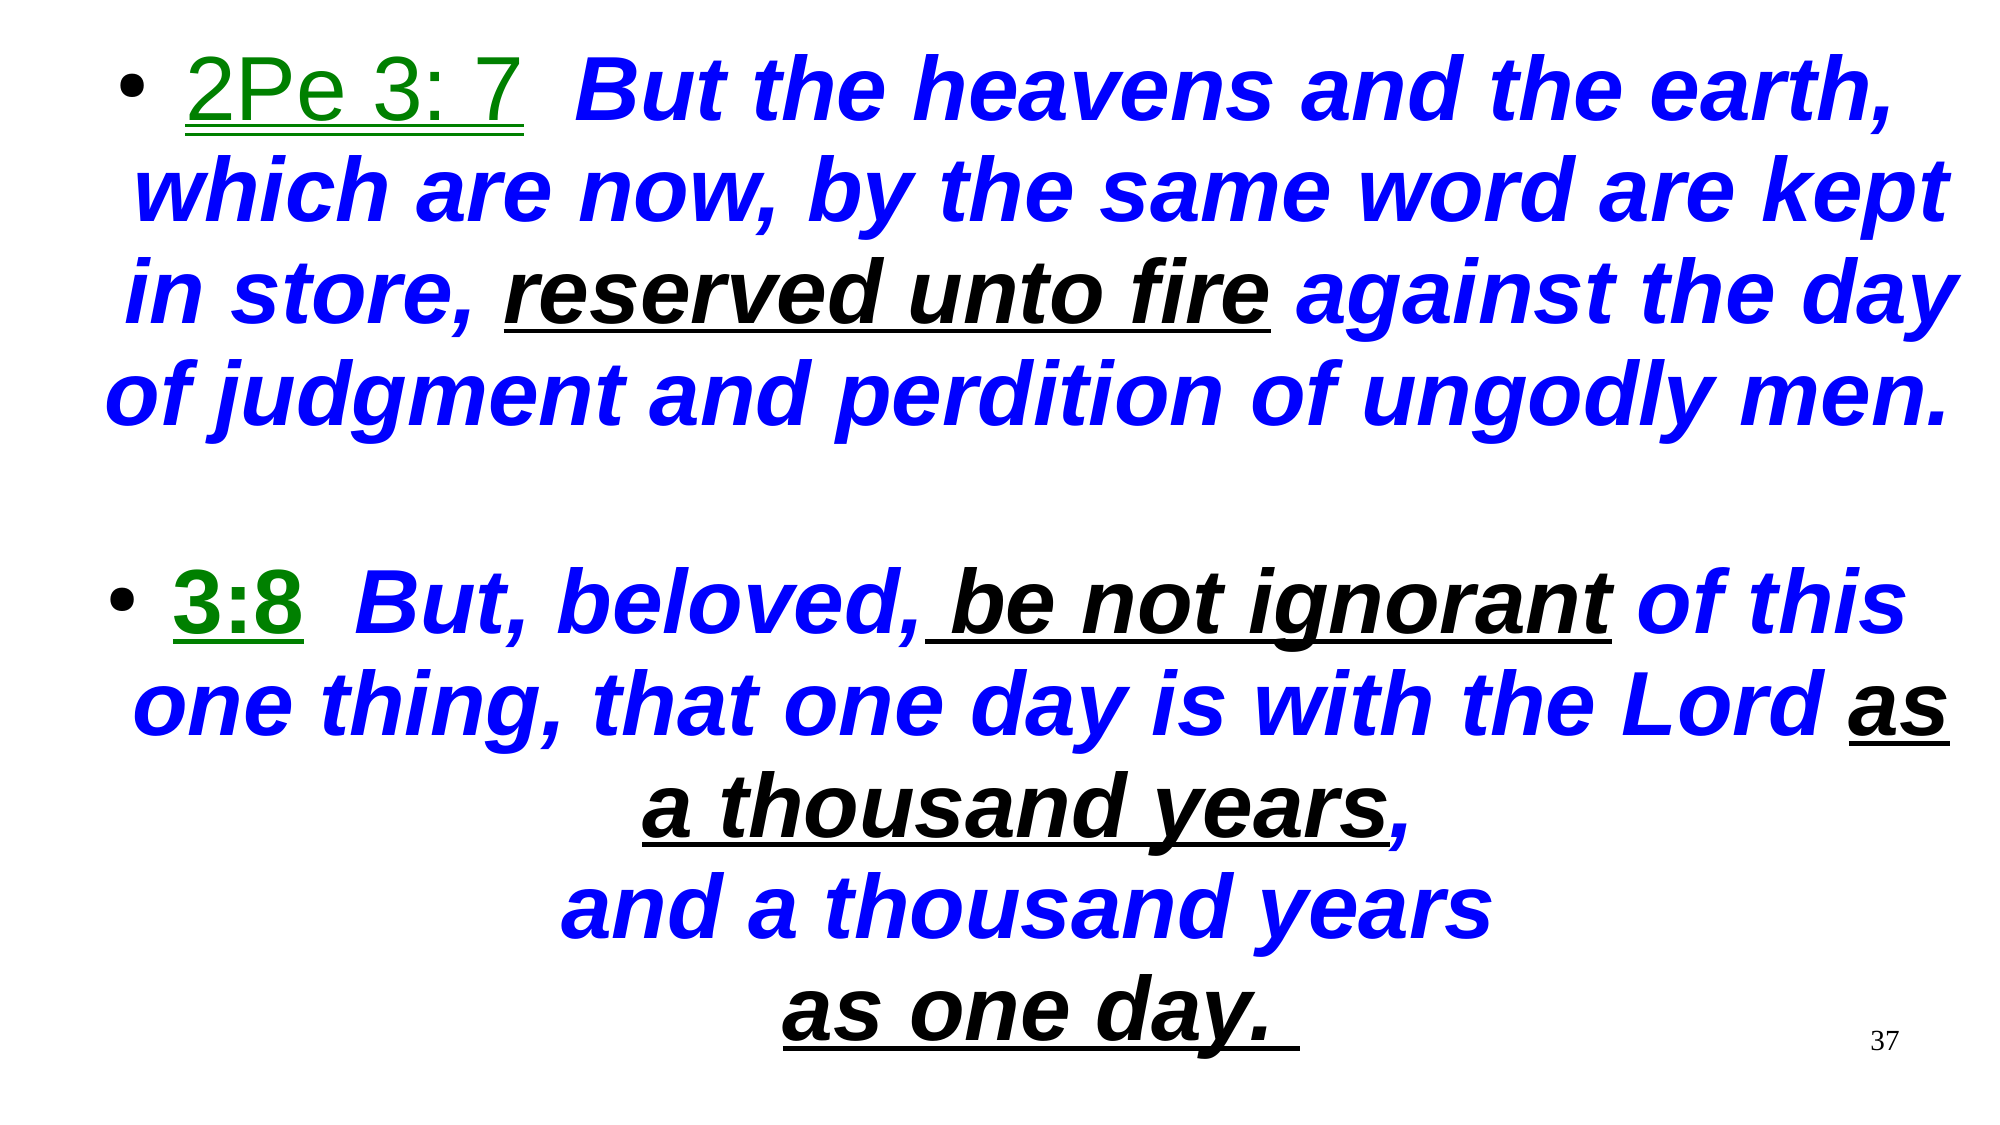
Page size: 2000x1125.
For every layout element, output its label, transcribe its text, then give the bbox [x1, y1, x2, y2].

list 2Pe 3: 7 But the heavens and the earth, which are now, by the same word are kept in store, reserved unto fire against the day of judgment and perdition of ungodly men. 3:8 But, beloved, be not ignorant of this one thing, that one day is with the Lord as a thousand years, and a thousand years as one day. [37, 37, 1988, 1088]
